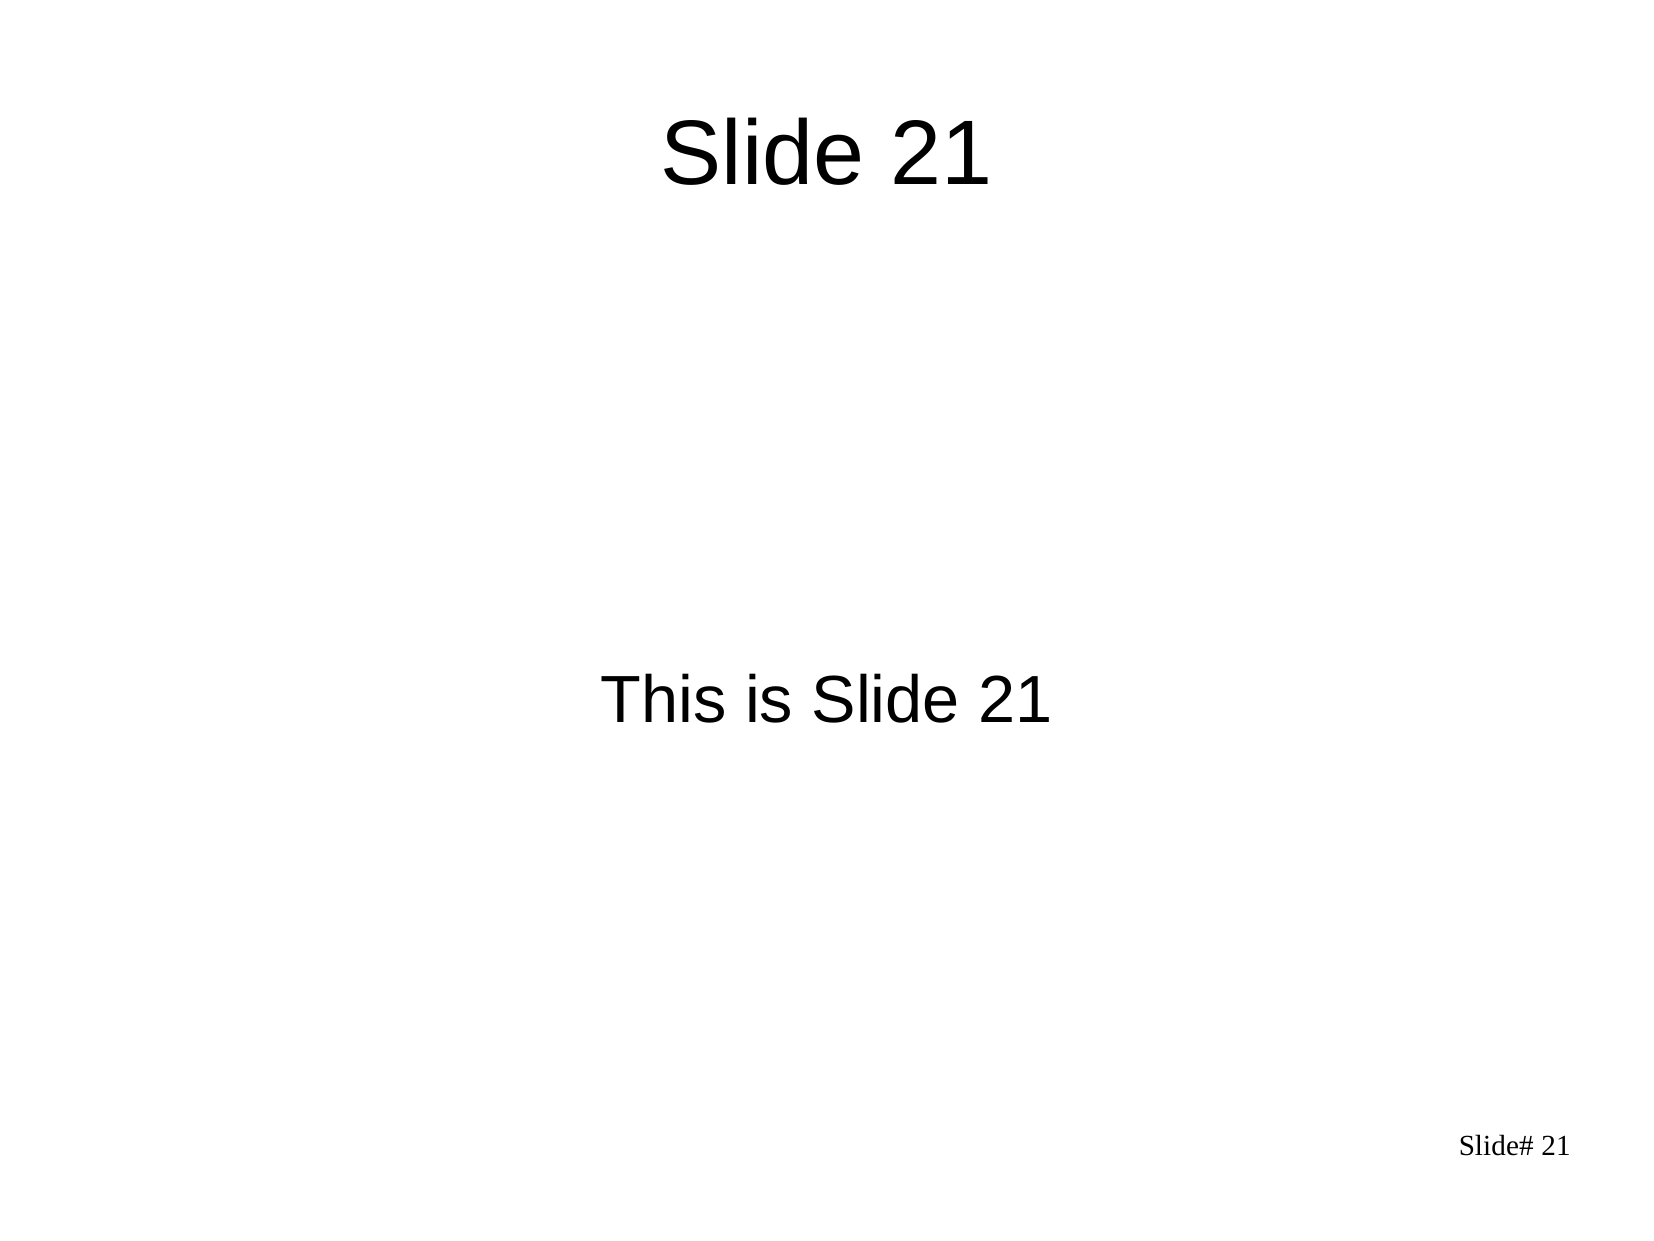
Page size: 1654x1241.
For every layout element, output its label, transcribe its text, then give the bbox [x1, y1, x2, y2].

title Slide 21 [82, 49, 1571, 257]
subtitle This is Slide 21 [82, 290, 1571, 1109]
